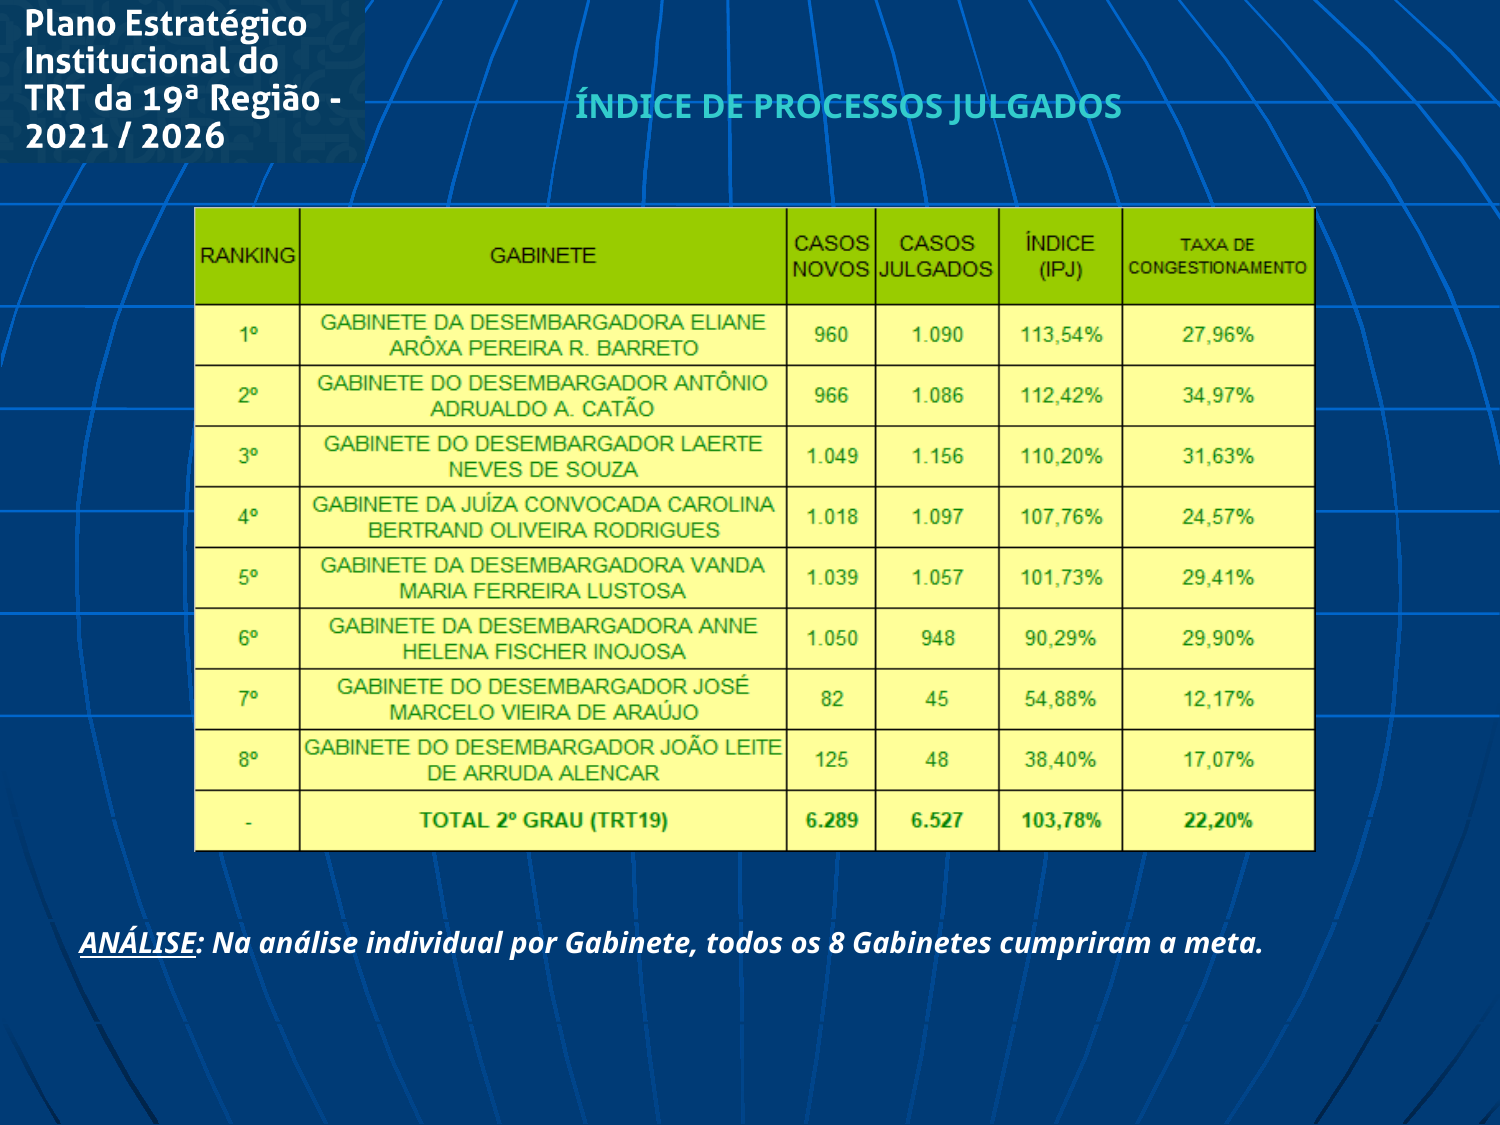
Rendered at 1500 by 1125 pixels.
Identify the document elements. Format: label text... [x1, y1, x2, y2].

picture [0, 0, 365, 163]
picture [194, 207, 1316, 852]
text_box ANÁLISE: Na análise individual por Gabinete, todos os 8 Gabinetes cumpriram a meta. [64, 916, 1471, 1012]
text_box ÍNDICE DE PROCESSOS JULGADOS [365, 78, 1448, 134]
